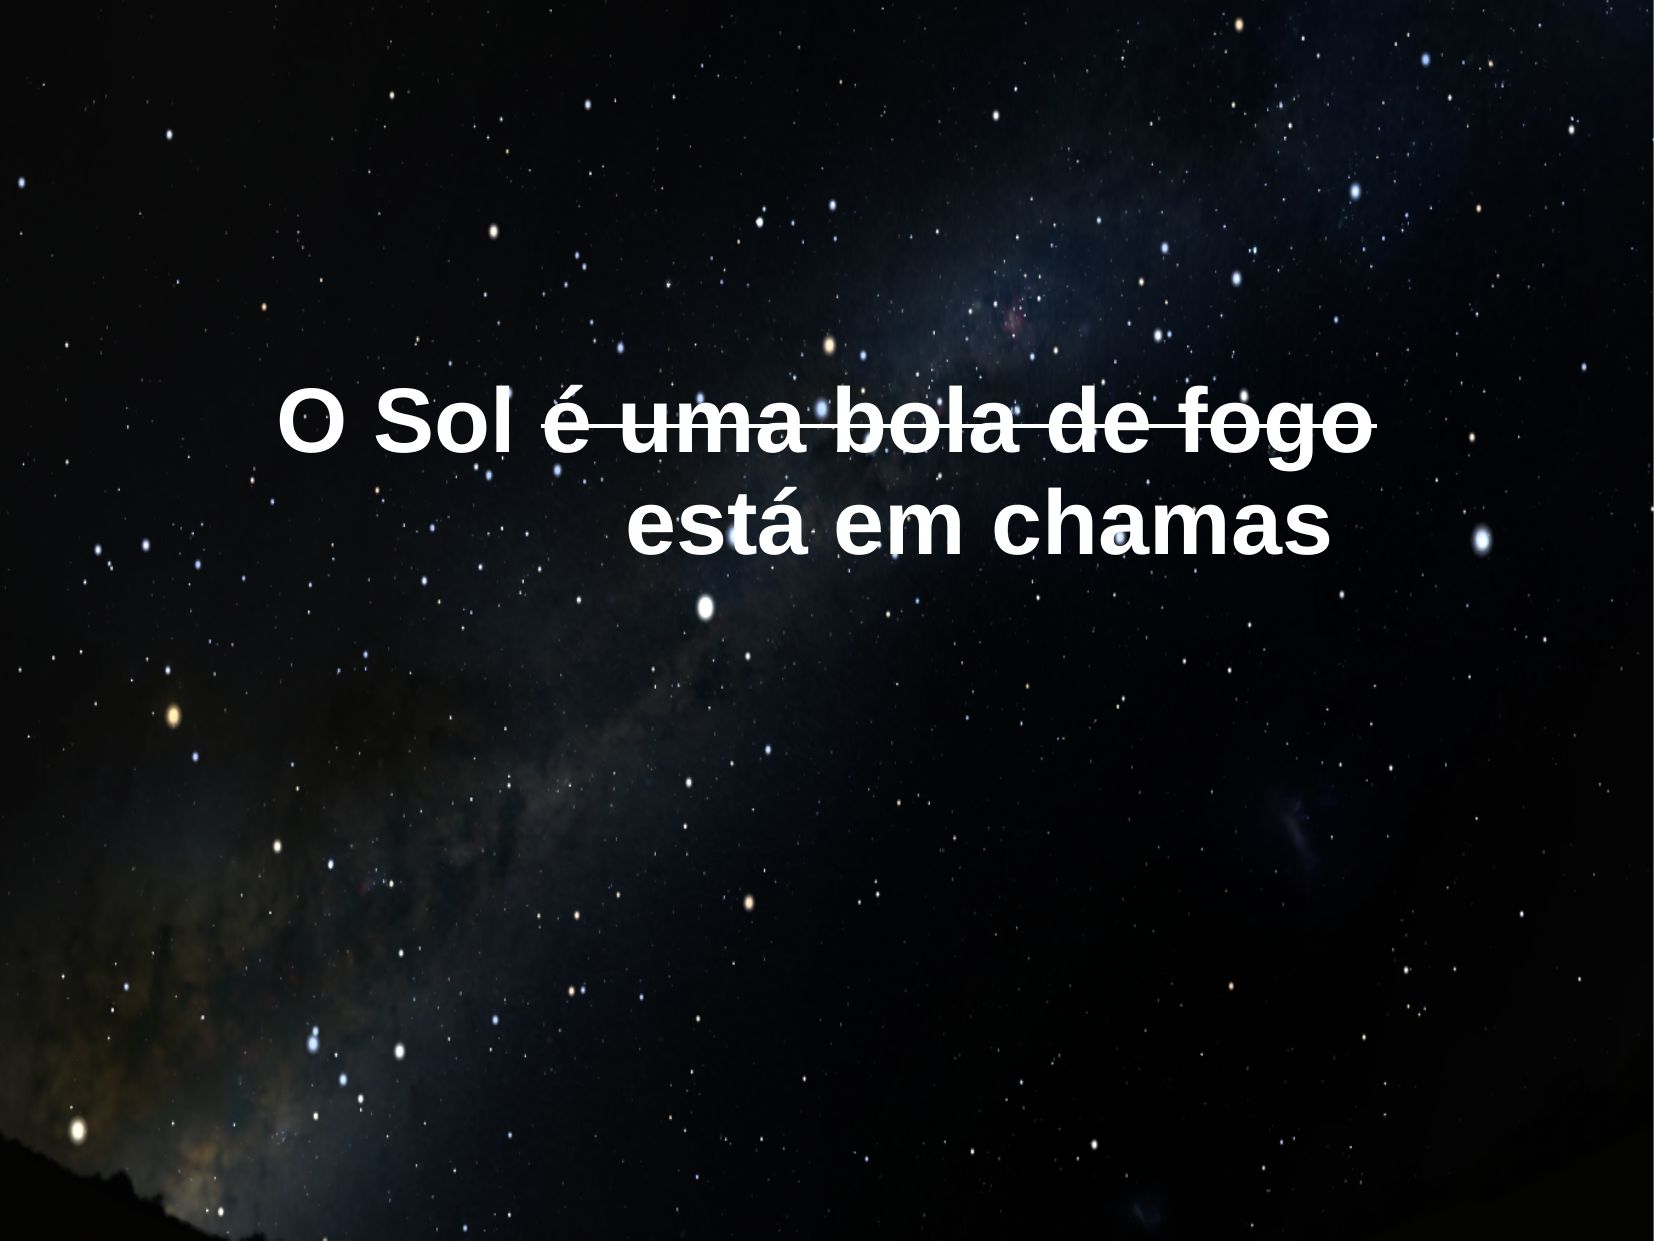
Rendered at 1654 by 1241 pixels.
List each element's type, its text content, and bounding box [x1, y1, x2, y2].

title O Sol é uma bola de fogo está em chamas [82, 368, 1571, 576]
picture [0, 0, 1654, 1241]
